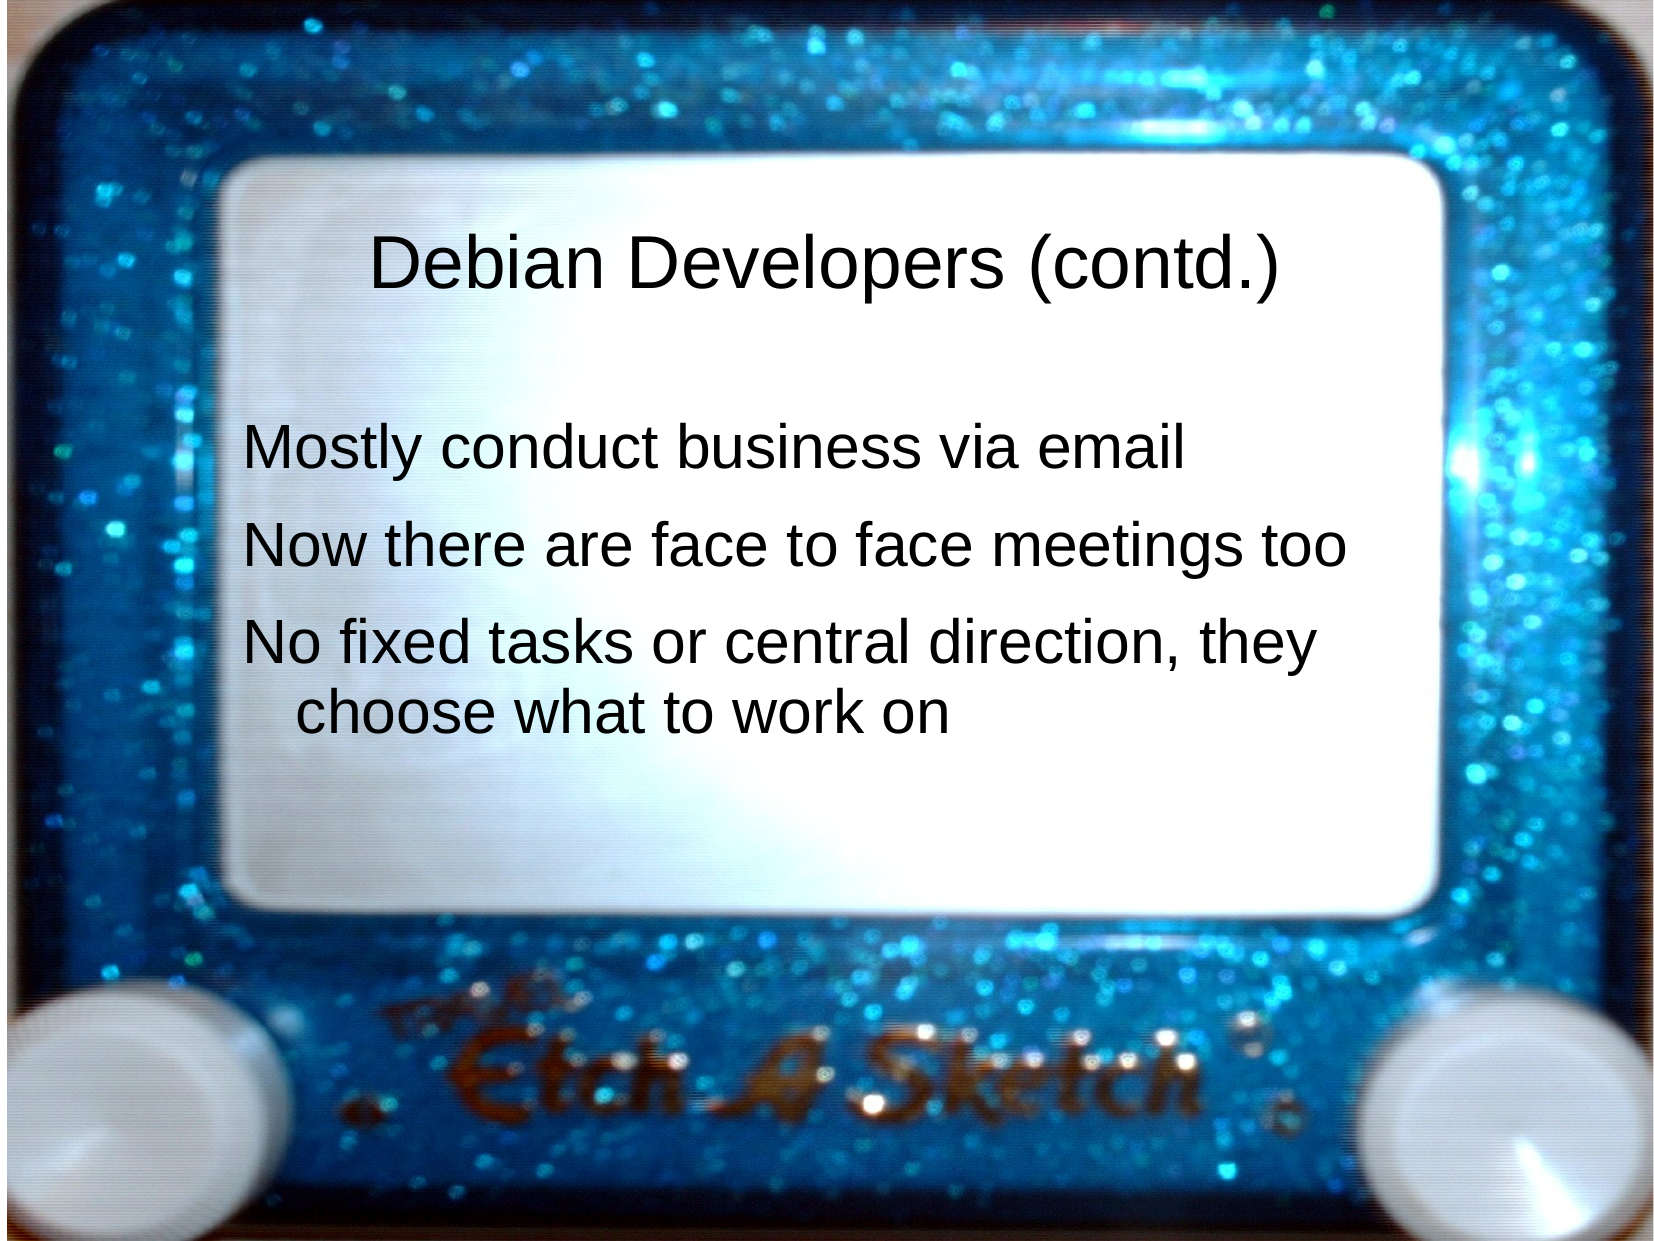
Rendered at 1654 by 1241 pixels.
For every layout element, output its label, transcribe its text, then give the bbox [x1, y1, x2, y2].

picture [7, 0, 1654, 1241]
title Debian Developers (contd.) [225, 157, 1426, 368]
list Mostly conduct business via email Now there are face to face meetings too No fixed tasks or central direction, they choose what to work on [225, 412, 1426, 886]
